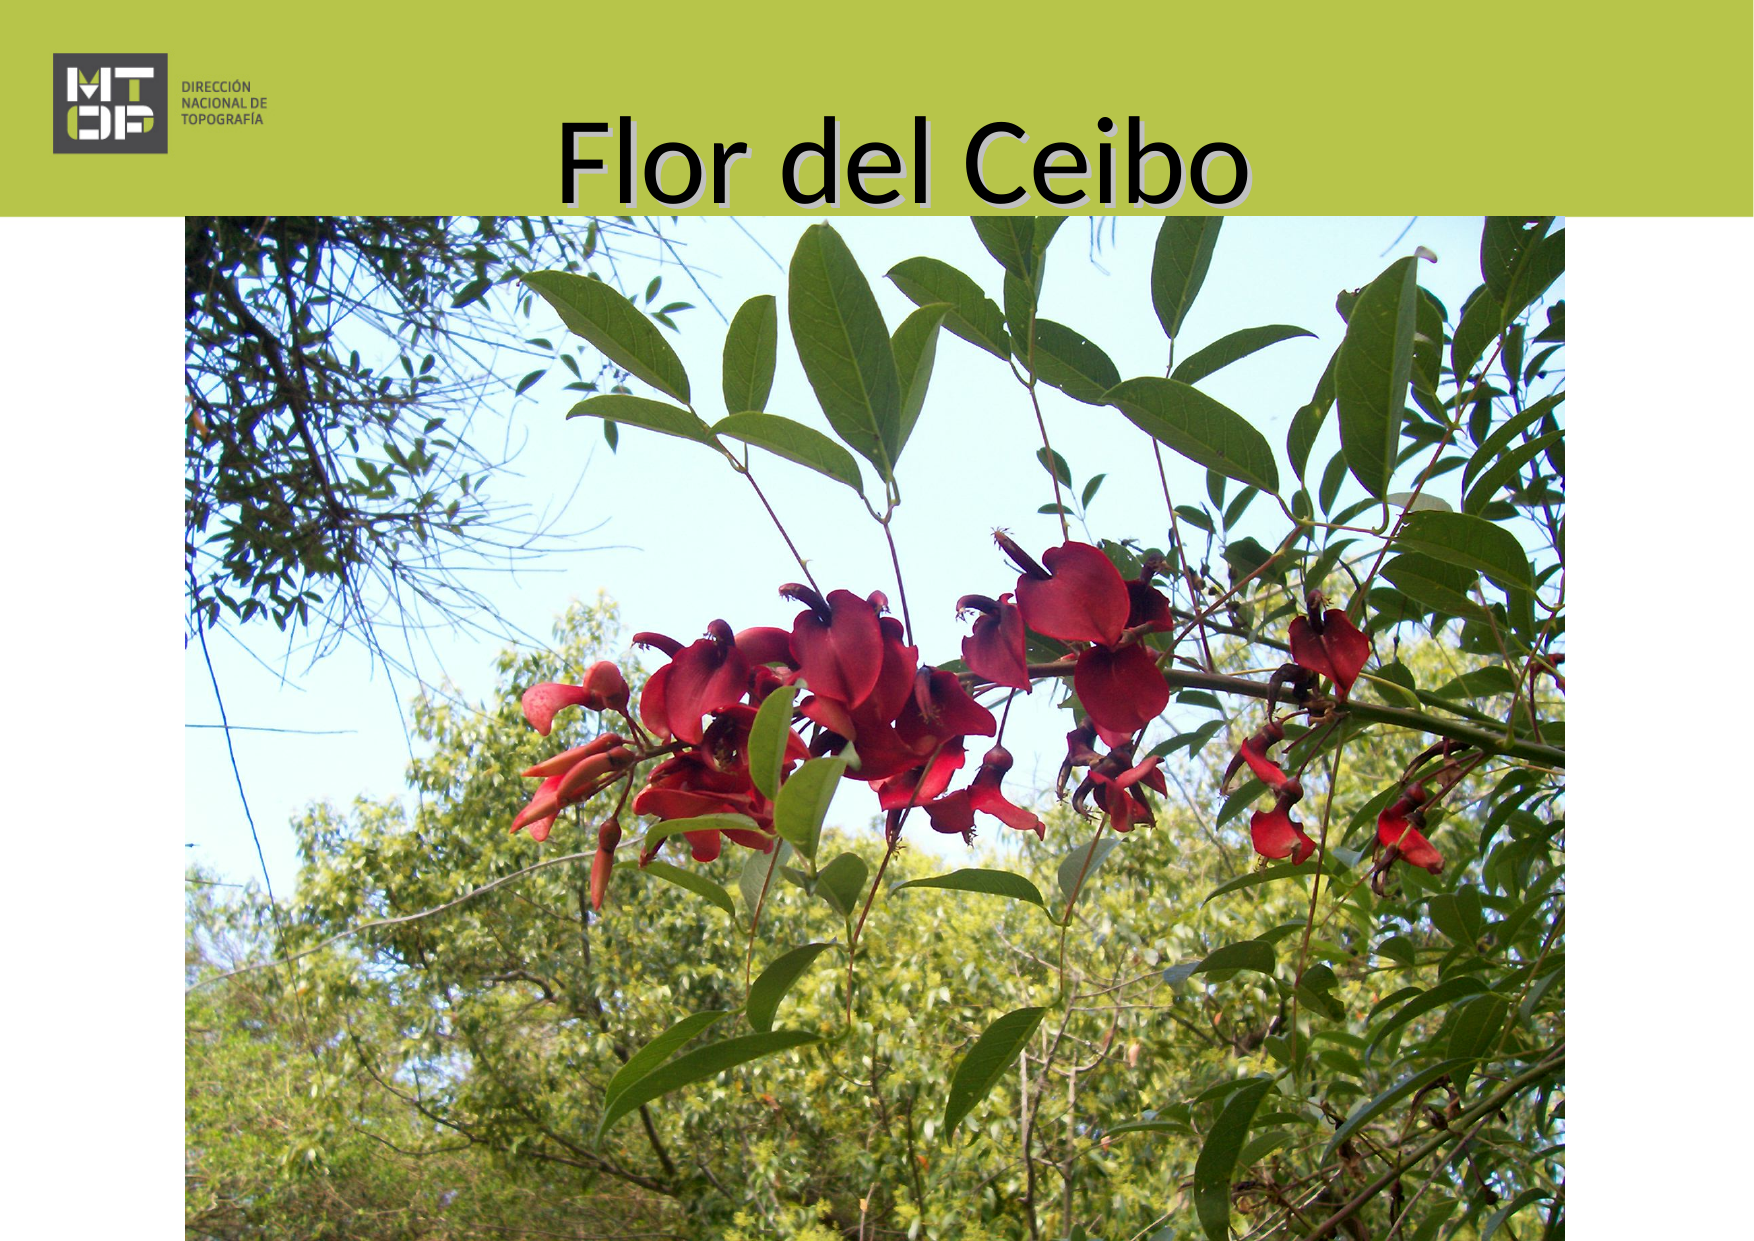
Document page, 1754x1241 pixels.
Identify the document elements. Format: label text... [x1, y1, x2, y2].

picture [0, 0, 1754, 1241]
text_box Flor del Ceibo [114, 49, 1693, 257]
